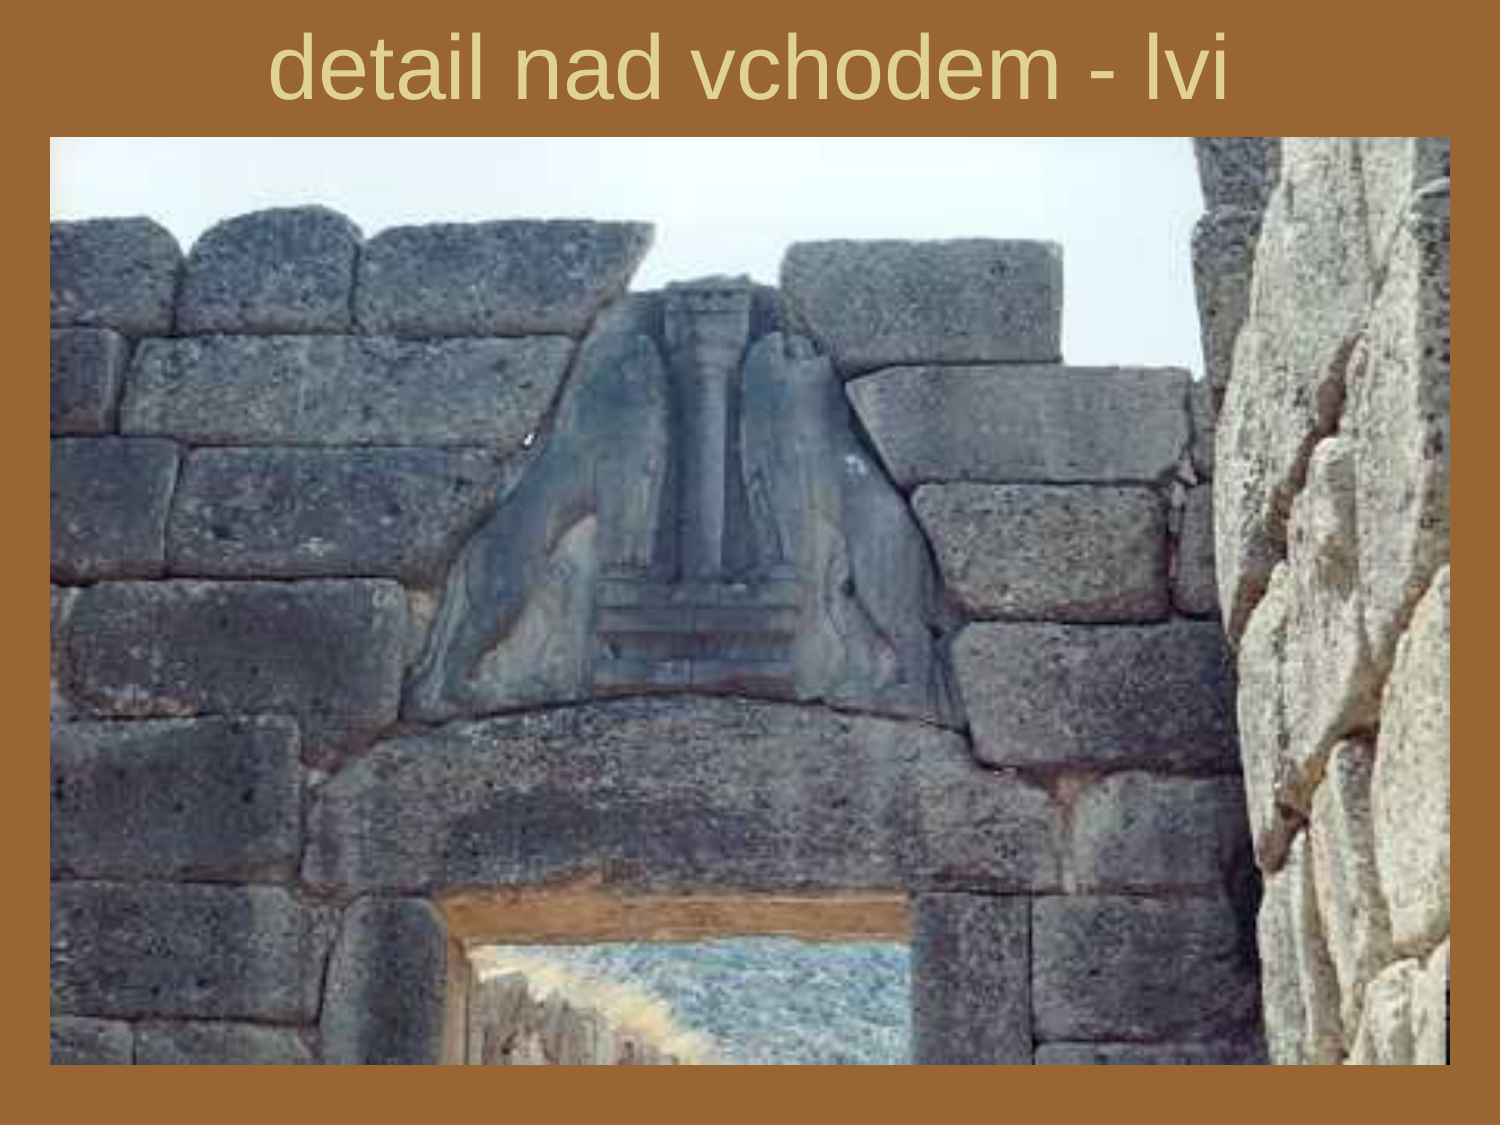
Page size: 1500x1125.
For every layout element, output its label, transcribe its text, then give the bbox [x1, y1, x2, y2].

picture [50, 137, 1450, 1065]
title detail nad vchodem - lvi [75, 0, 1426, 125]
